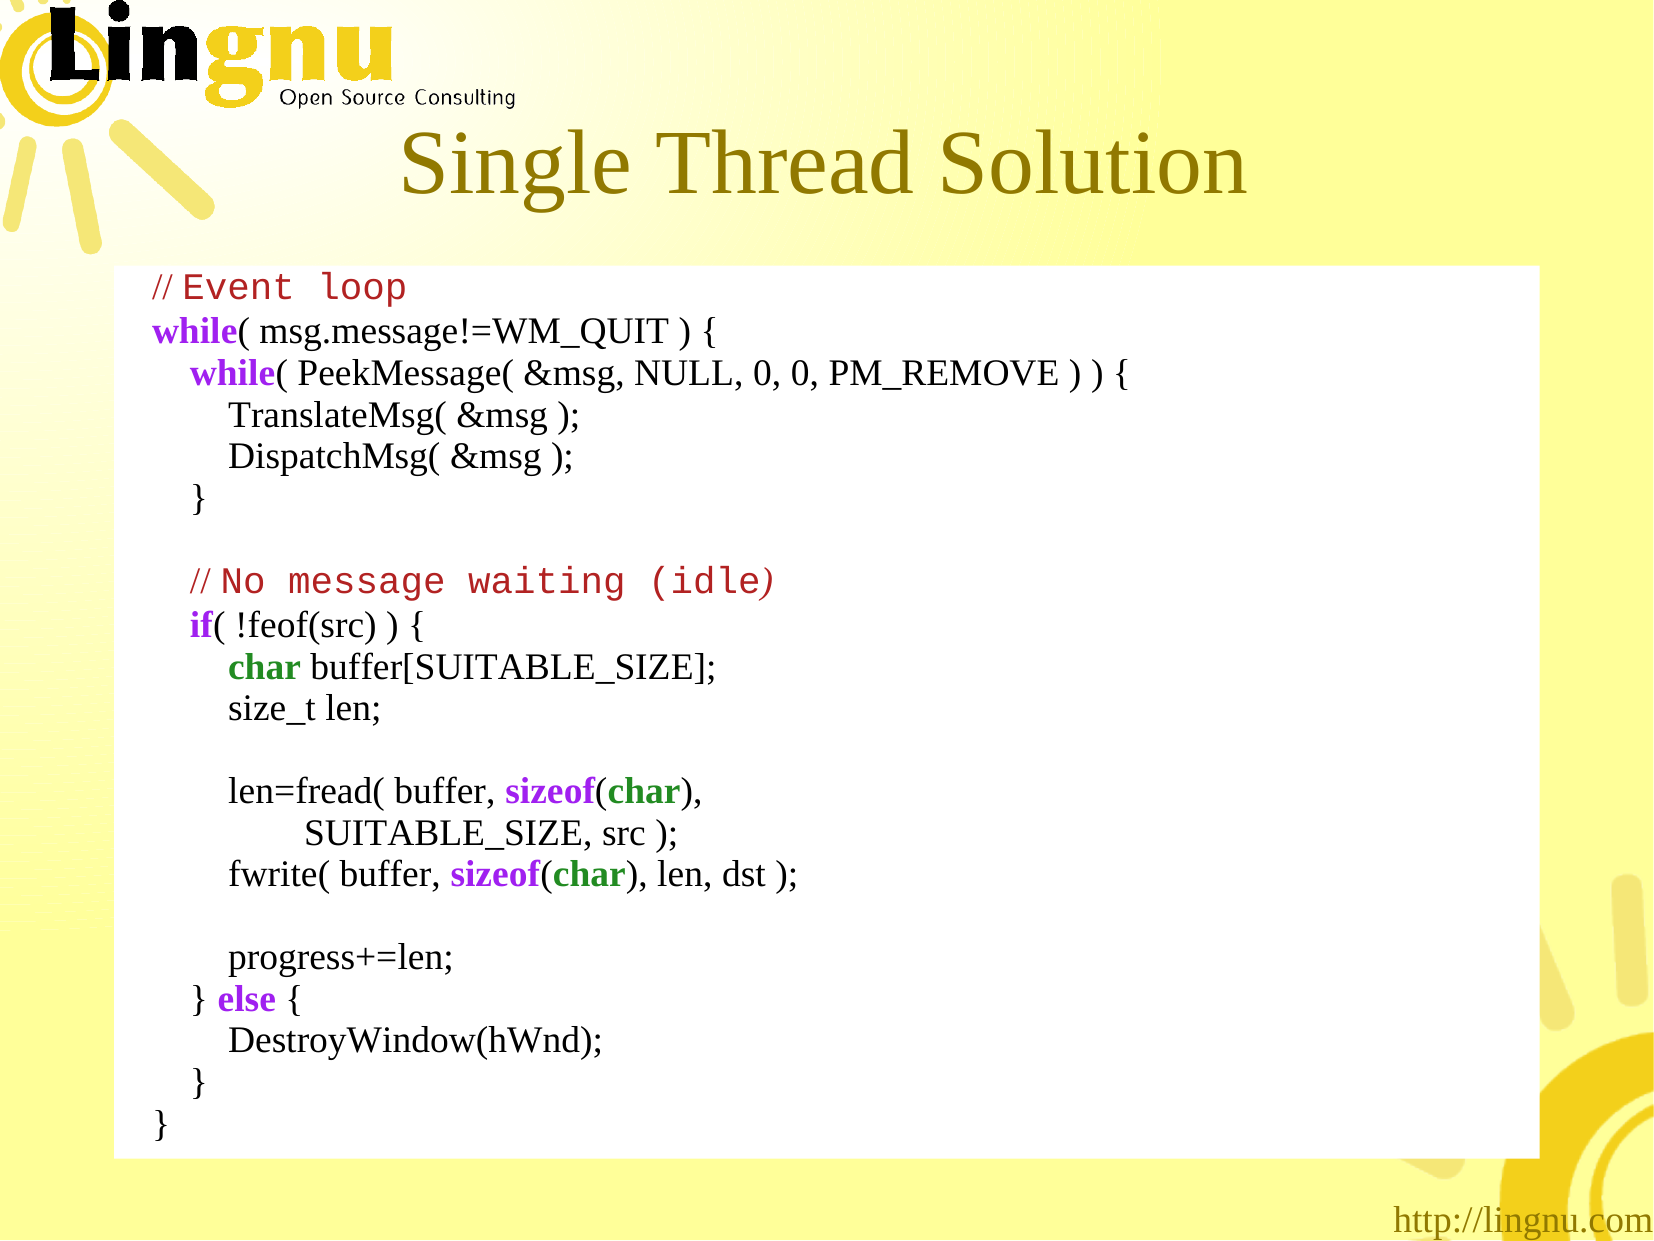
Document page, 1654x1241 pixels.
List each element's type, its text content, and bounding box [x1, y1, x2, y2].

text_box // Event loop while( msg.message!=WM_QUIT ) { while( PeekMessage( &msg, NULL, 0, 0, PM_REMOVE ) ) { TranslateMsg( &msg ); DispatchMsg( &msg ); } // No message waiting (idle) if( !feof(src) ) { char buffer[SUITABLE_SIZE]; size_t len; len=fread( buffer, sizeof(char), SUITABLE_SIZE, src ); fwrite( buffer, sizeof(char), len, dst ); progress+=len; } else { DestroyWindow(hWnd); } } [114, 265, 1540, 1159]
picture [0, 0, 516, 256]
picture [1256, 871, 1654, 1241]
title Single Thread Solution [118, 58, 1531, 265]
